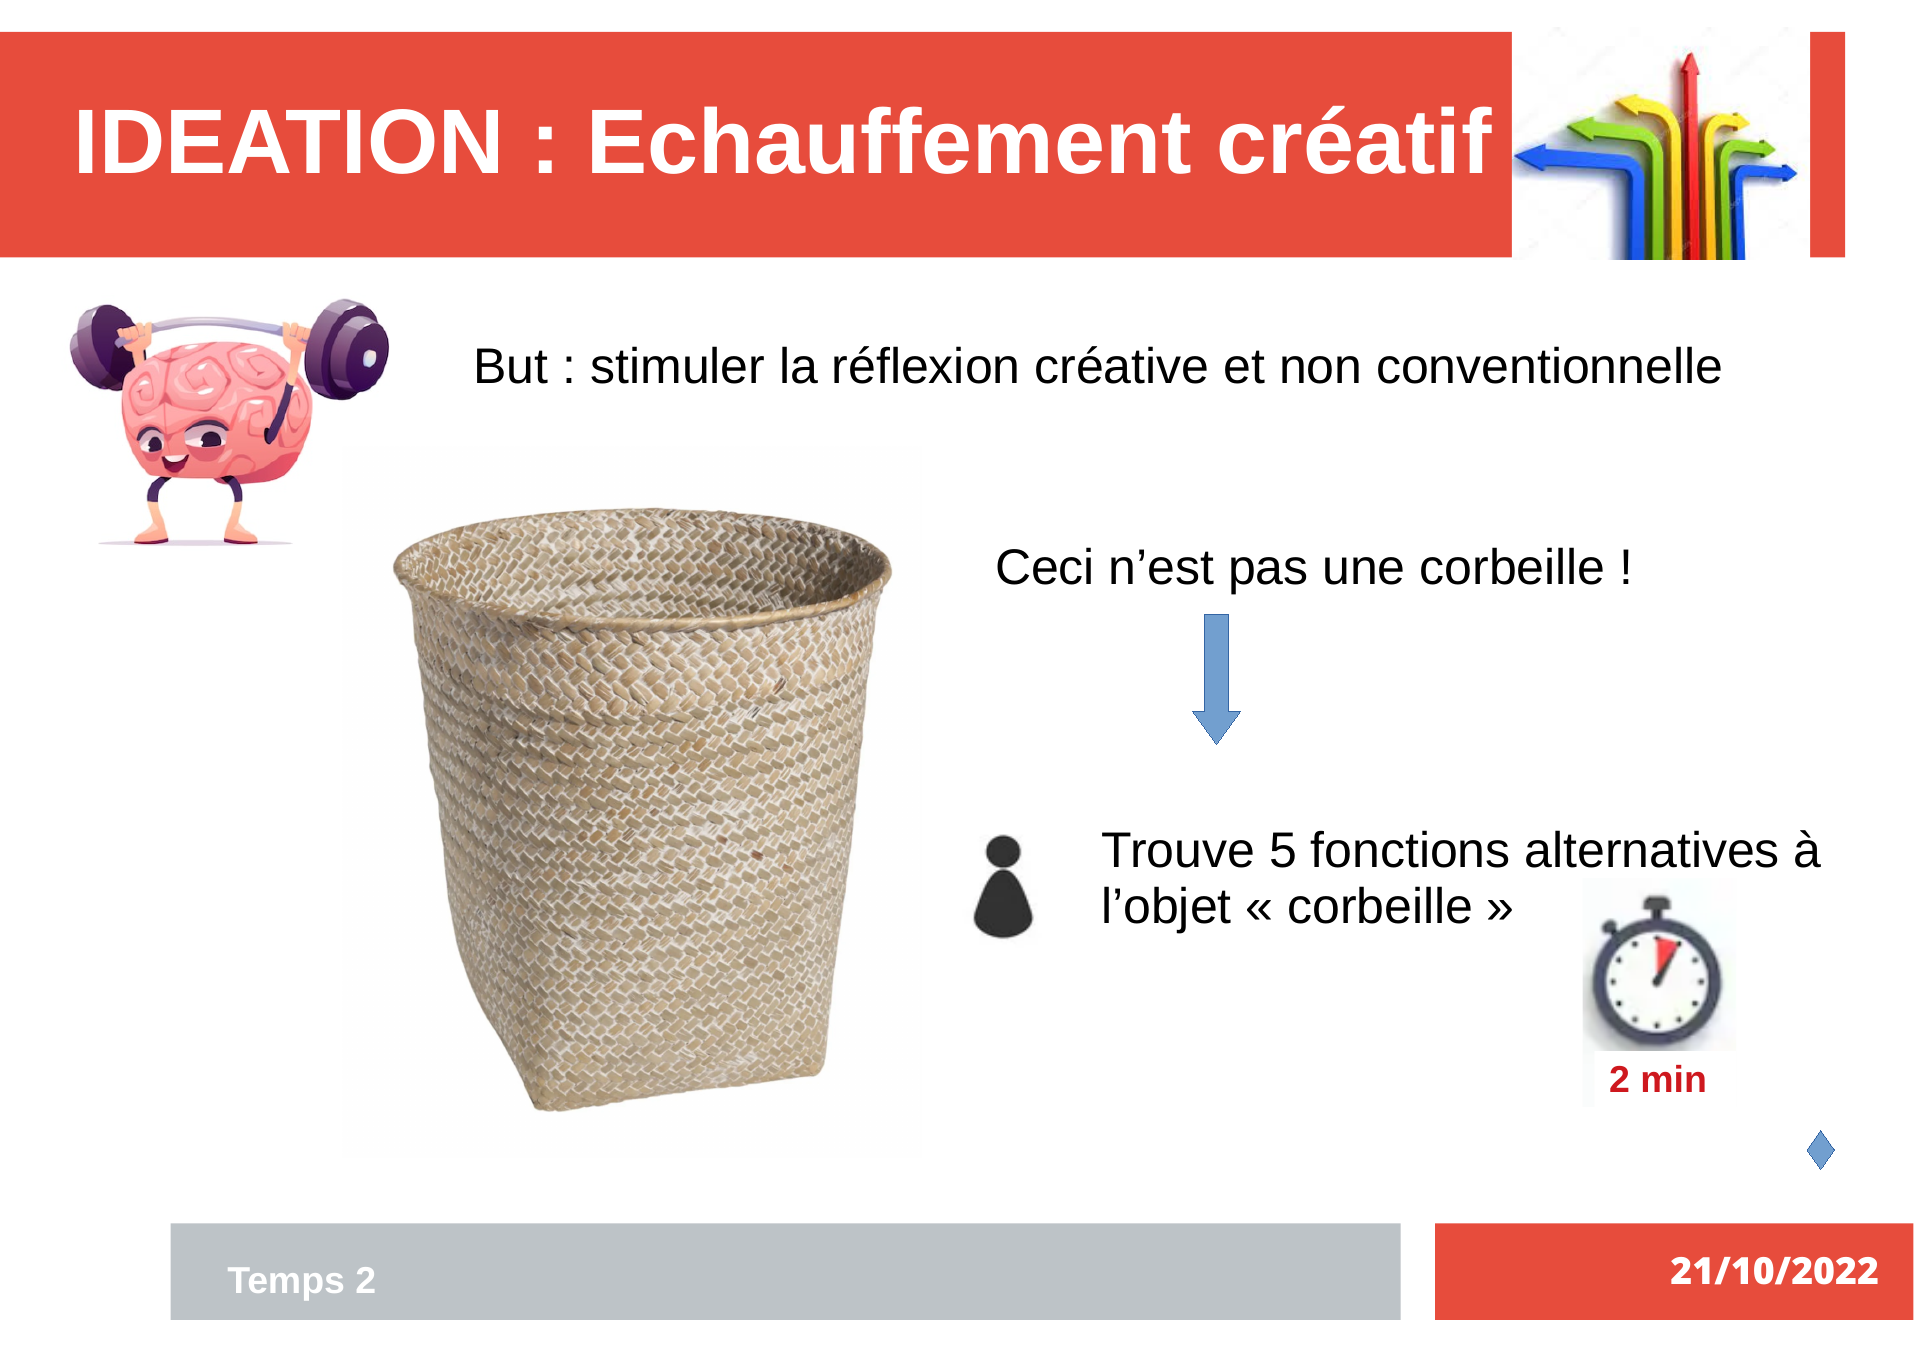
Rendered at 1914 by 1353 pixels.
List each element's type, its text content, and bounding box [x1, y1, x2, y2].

text_box [1192, 614, 1241, 745]
text_box Trouve 5 fonctions alternatives à l’objet « corbeille » [1099, 814, 1914, 942]
text_box IDEATION : Echauffement créatif [59, 82, 1760, 303]
picture [59, 289, 1099, 1158]
text_box 2 min [1594, 1051, 1737, 1108]
text_box Ceci n’est pas une corbeille ! [980, 531, 1808, 603]
picture [1582, 878, 1737, 1107]
text_box [1807, 1130, 1835, 1170]
text_box Temps 2 [212, 1251, 981, 1309]
text_box But : stimuler la réflexion créative et non conventionnelle [458, 330, 1902, 458]
picture [1511, 27, 1811, 260]
